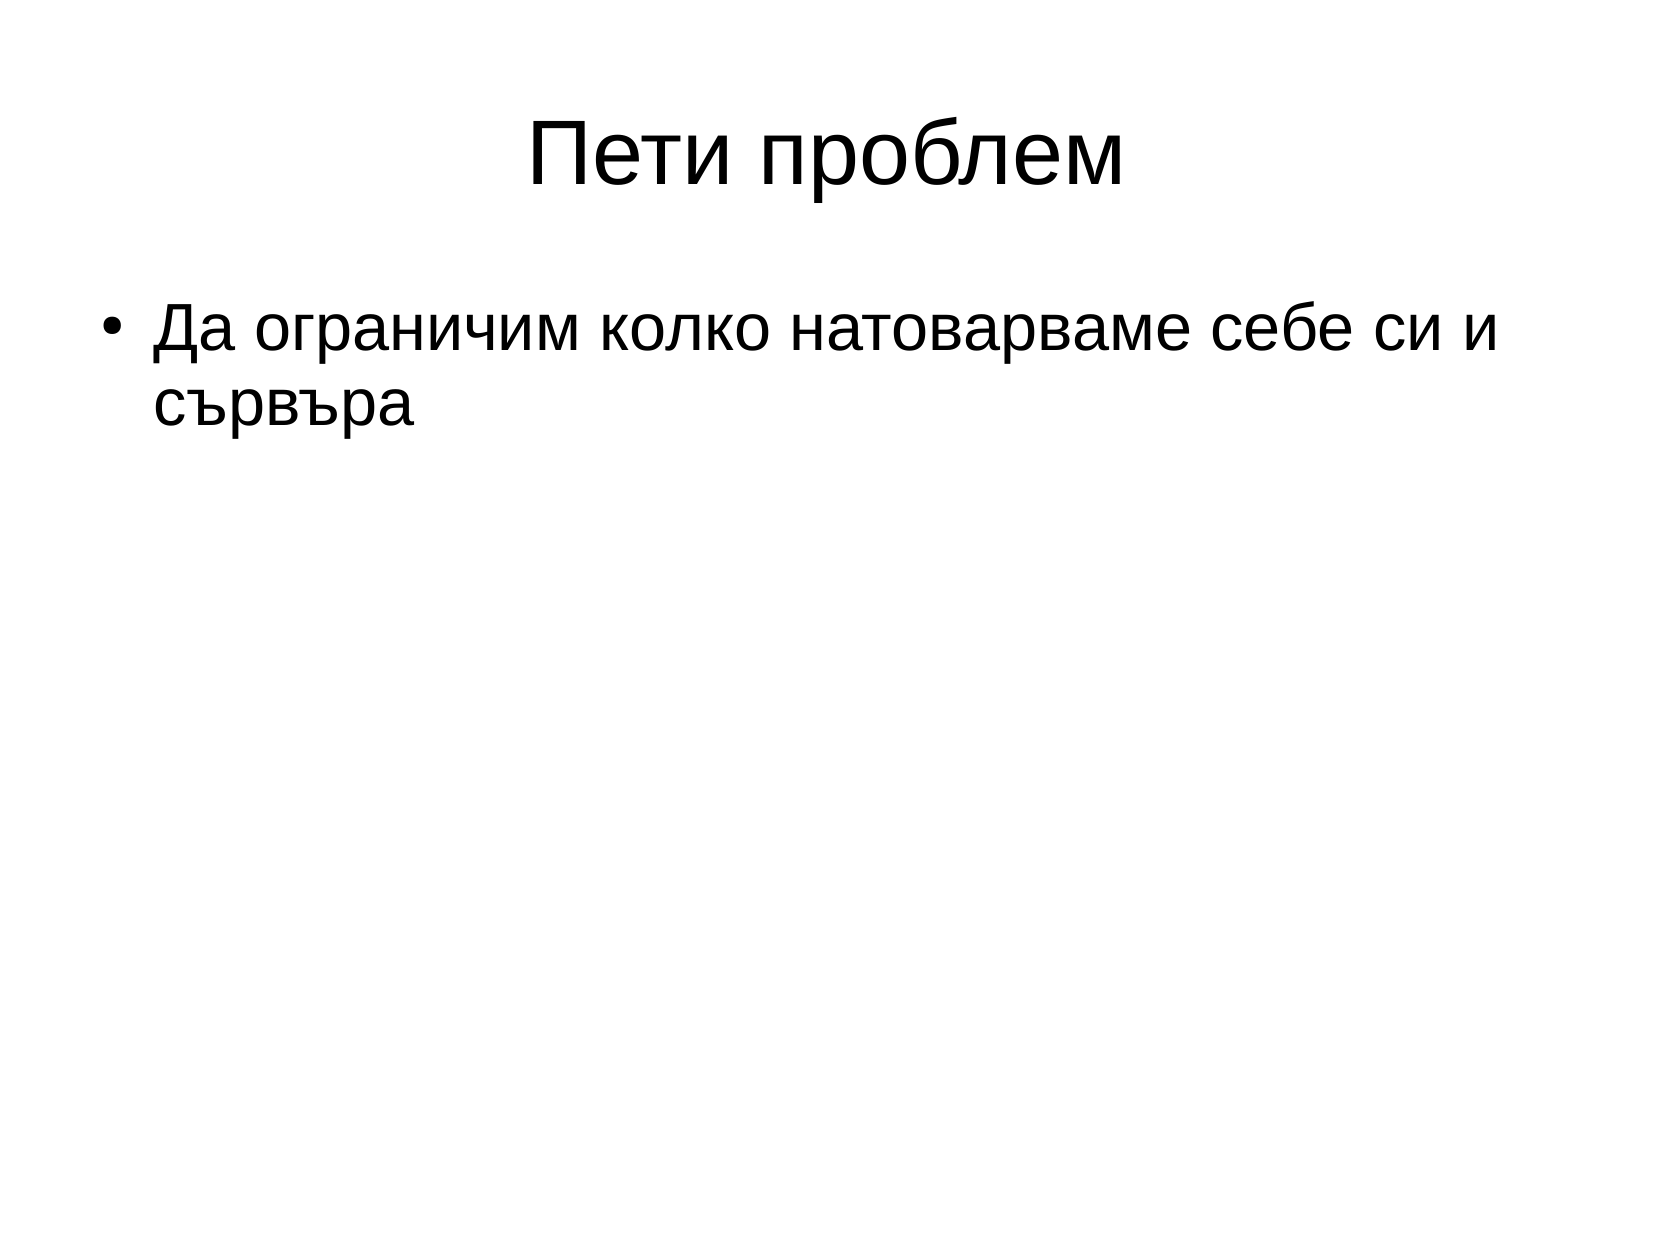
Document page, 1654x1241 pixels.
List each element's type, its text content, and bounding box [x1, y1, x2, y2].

title Пети проблем [82, 49, 1571, 257]
list Да ограничим колко натоварваме себе си и сървъра [82, 290, 1538, 1010]
